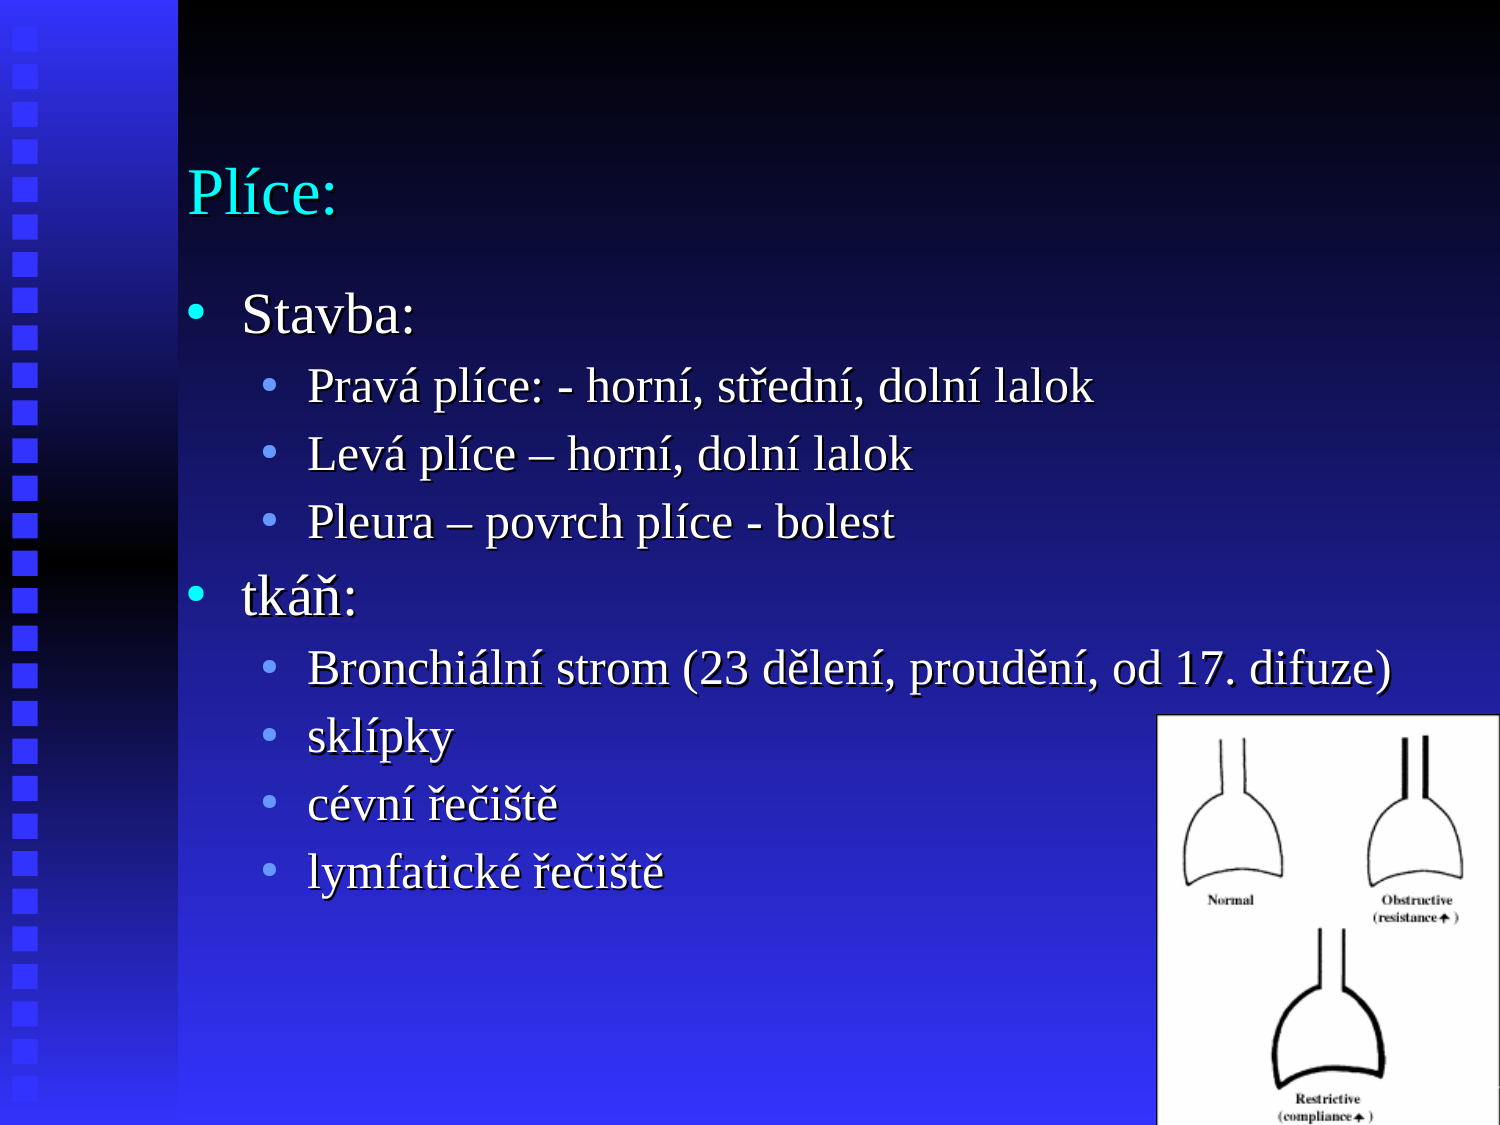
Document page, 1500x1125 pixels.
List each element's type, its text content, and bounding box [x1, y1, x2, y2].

title Plíce: [187, 99, 1463, 288]
list Stavba: Pravá plíce: - horní, střední, dolní lalok Levá plíce – horní, dolní lalok Pleura – povrch plíce - bolest tkáň: Bronchiální strom (23 dělení, proudění, od 17. difuze) sklípky cévní řečiště lymfatické řečiště [185, 284, 1461, 960]
picture [1156, 714, 1500, 1125]
